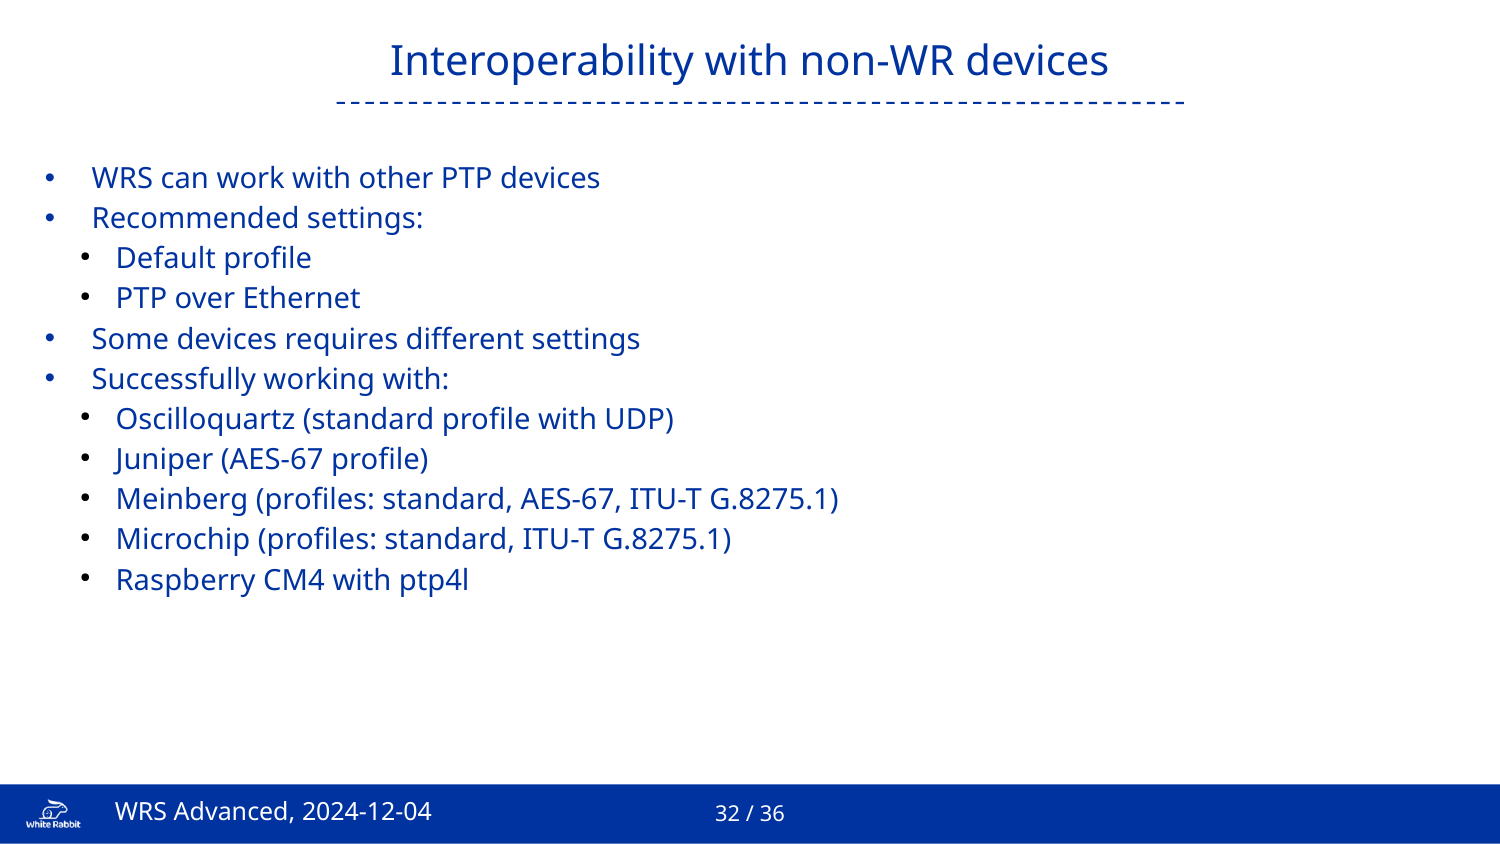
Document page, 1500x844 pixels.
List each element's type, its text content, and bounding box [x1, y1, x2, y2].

slide_number <number> / 36 [0, 791, 1500, 837]
title Interoperability with non-WR devices [0, 0, 1500, 117]
text_box WRS can work with other PTP devices Recommended settings: Default profile PTP over Ethernet Some devices requires different settings Successfully working with: Oscilloquartz (standard profile with UDP) Juniper (AES-67 profile) Meinberg (profiles: standard, AES-67, ITU-T G.8275.1) Microchip (profiles: standard, ITU-T G.8275.1) Raspberry CM4 with ptp4l [30, 146, 1388, 604]
